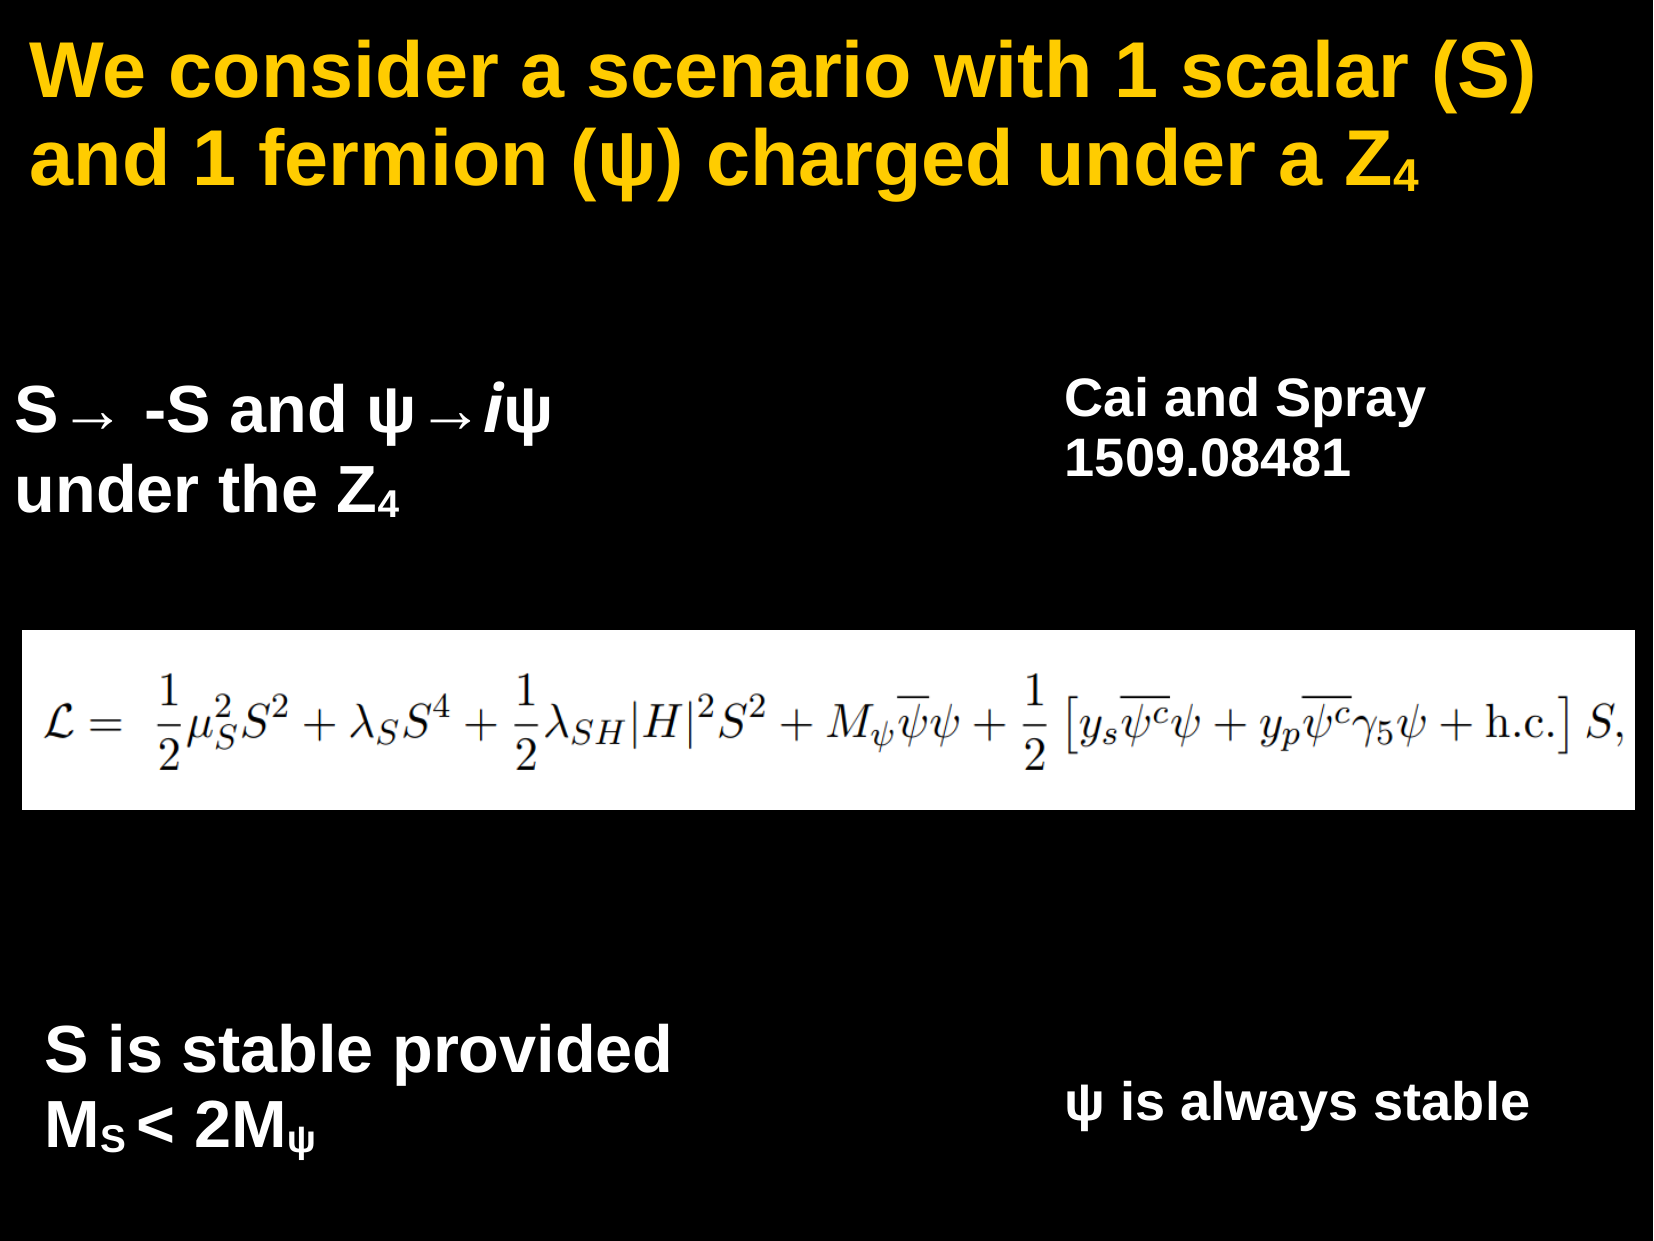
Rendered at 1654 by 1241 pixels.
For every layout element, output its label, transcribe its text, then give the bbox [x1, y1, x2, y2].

text_box S→ -S and ψ→iψ under the Z4 [0, 353, 751, 541]
text_box Cai and Spray 1509.08481 [1050, 360, 1621, 496]
text_box ψ is always stable [1050, 1064, 1621, 1141]
text_box We consider a scenario with 1 scalar (S) and 1 fermion (ψ) charged under a Z4 [15, 18, 1653, 237]
picture [22, 630, 1636, 811]
text_box S is stable provided MS < 2Mψ [30, 1005, 766, 1186]
